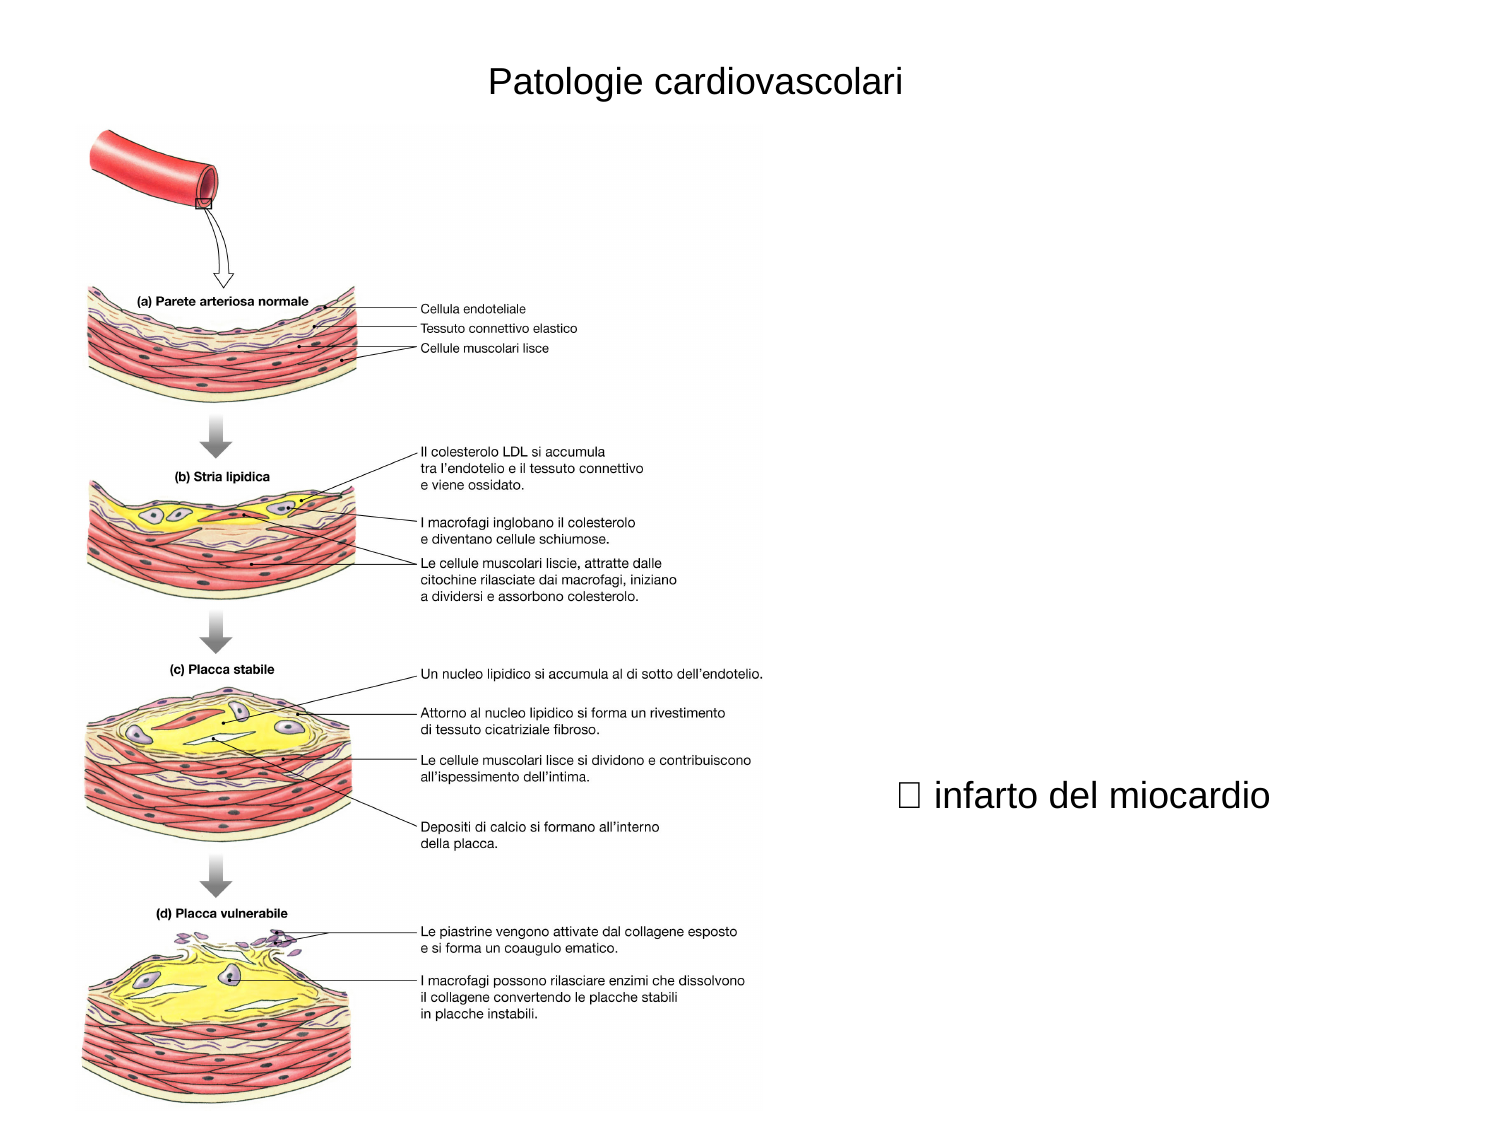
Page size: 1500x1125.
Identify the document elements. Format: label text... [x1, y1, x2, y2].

text_box  infarto del miocardio [880, 763, 1286, 824]
text_box Patologie cardiovascolari [473, 49, 919, 110]
picture [75, 124, 763, 1111]
